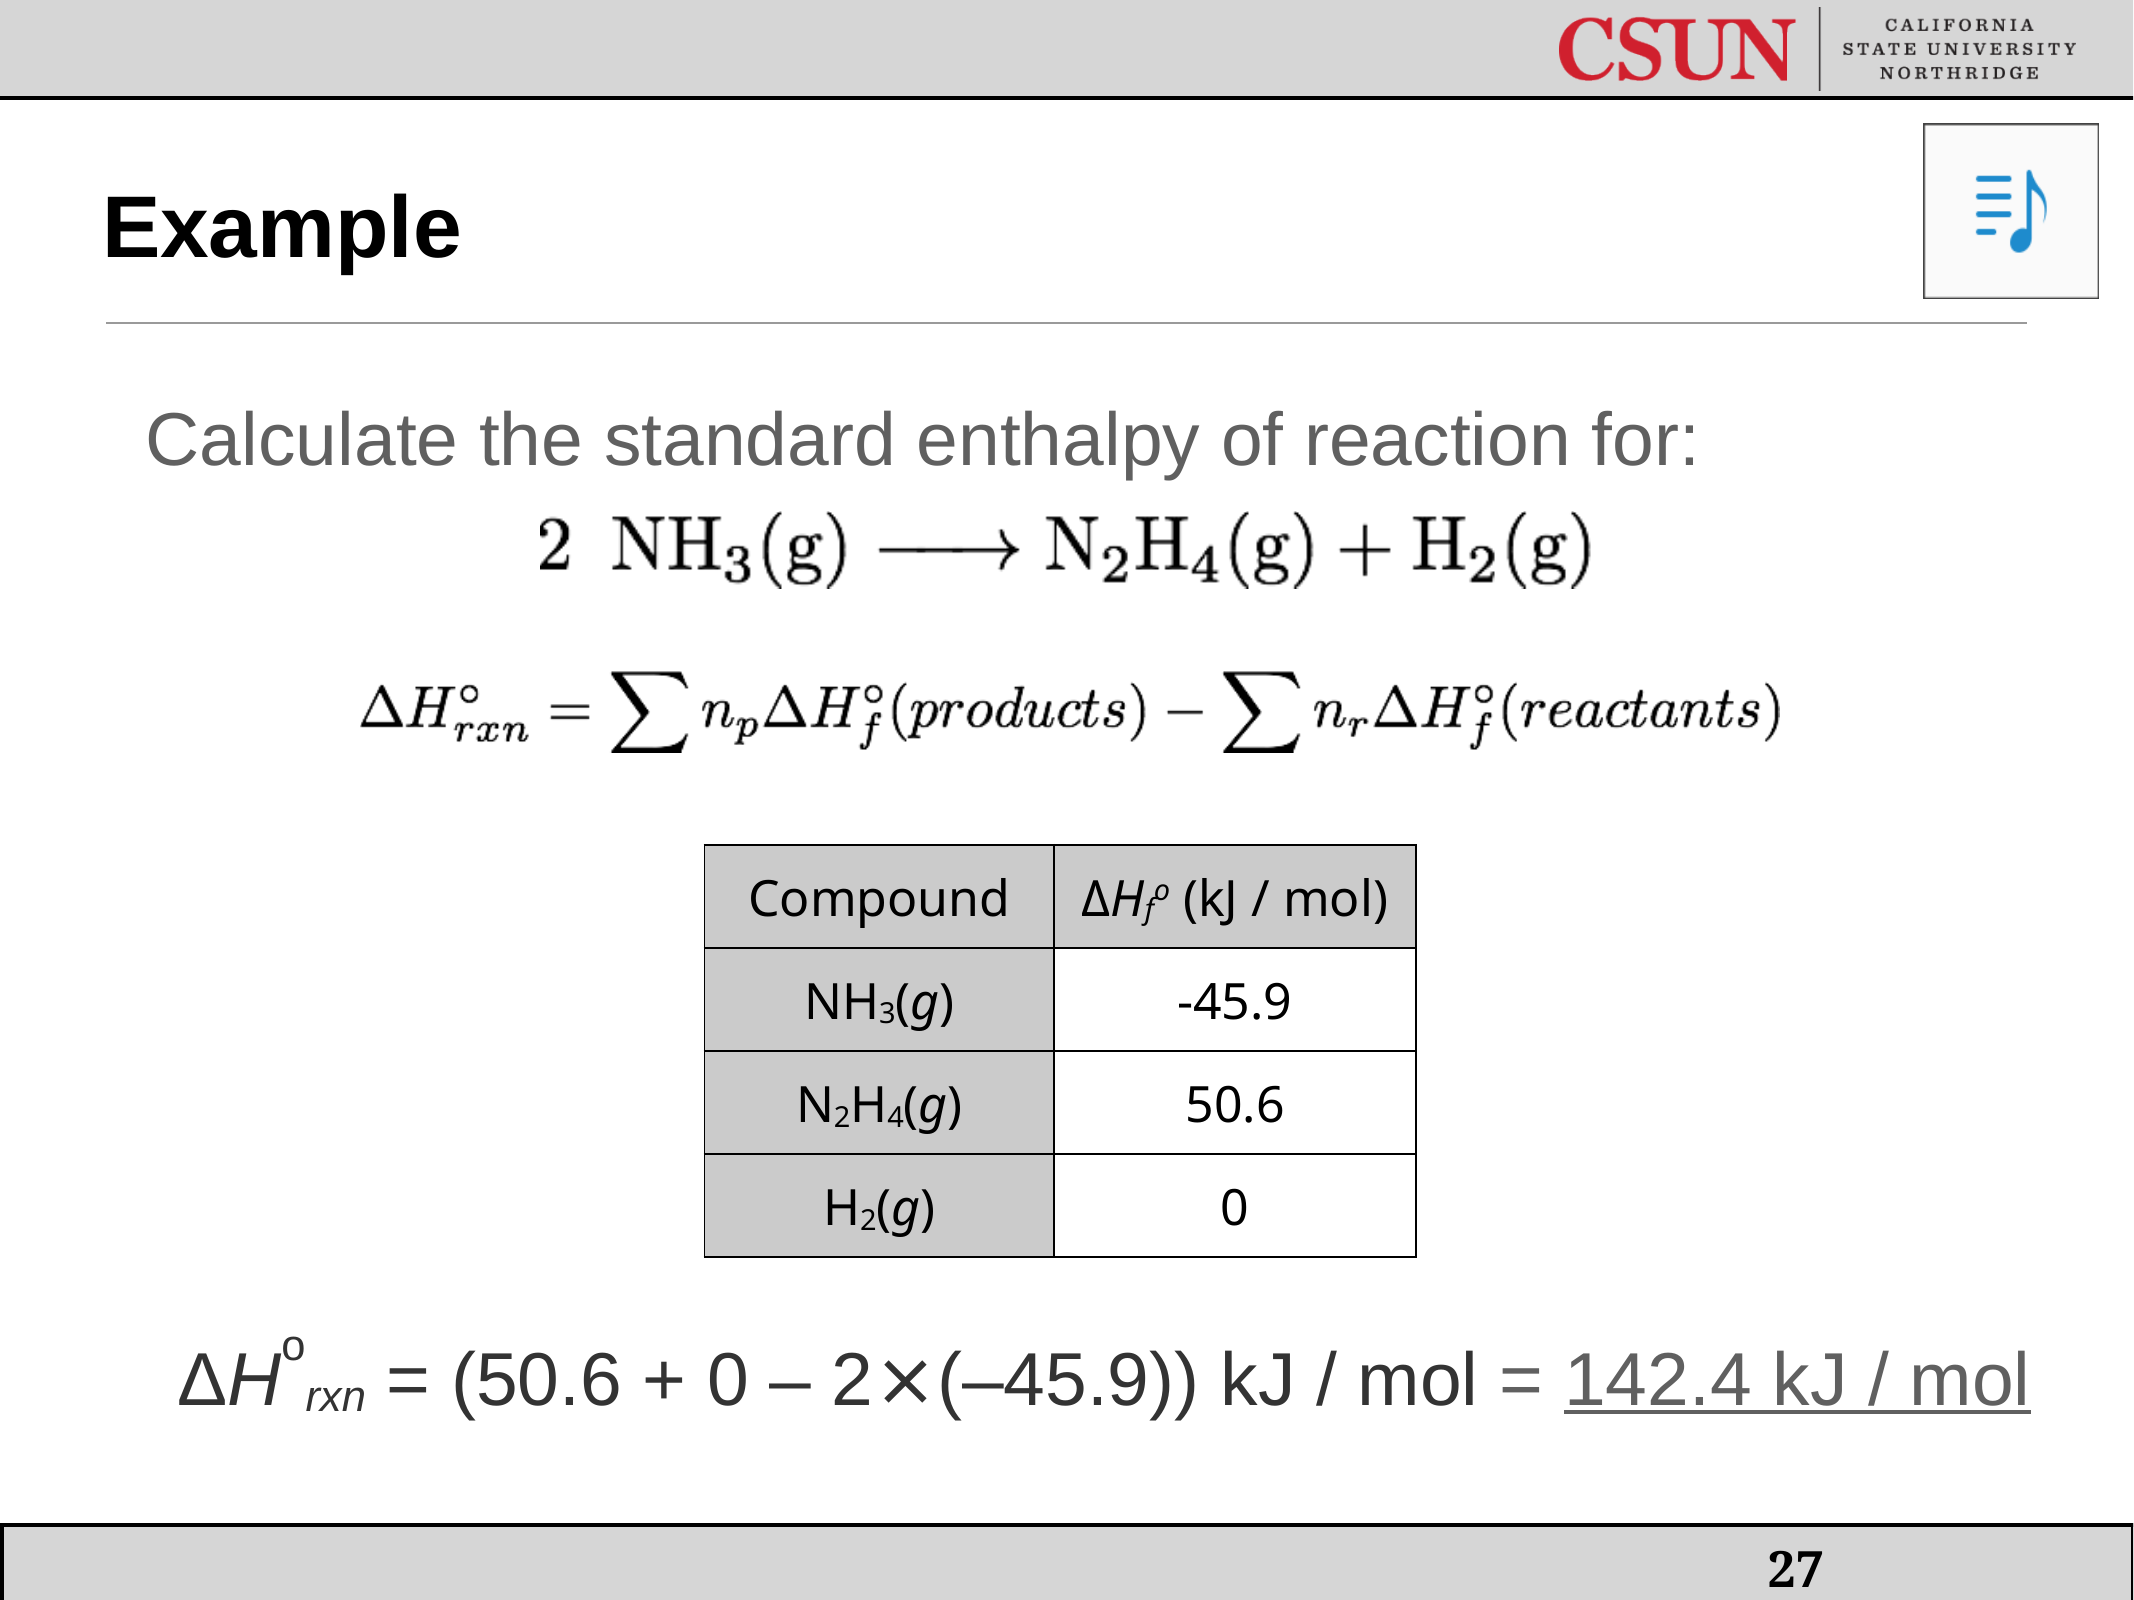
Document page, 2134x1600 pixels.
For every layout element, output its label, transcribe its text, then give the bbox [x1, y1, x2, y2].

picture [540, 511, 1593, 589]
table_header Compound [705, 846, 1053, 947]
picture [360, 671, 1780, 753]
title Example [93, 104, 2040, 284]
list Calculate the standard enthalpy of reaction for: [93, 382, 2040, 631]
text_box [1922, 122, 2101, 301]
text_box ΔHorxn = (50.6 + 0 – 2⨯(–45.9)) kJ / mol = 142.4 kJ / mol [118, 1309, 2114, 1445]
table_cell N2H4(g) [705, 1052, 1053, 1153]
table_cell -45.9 [1055, 949, 1415, 1050]
picture [1559, 7, 2076, 91]
table_cell NH3(g) [705, 949, 1053, 1050]
table_cell 50.6 [1055, 1052, 1415, 1153]
table_cell 0 [1055, 1155, 1415, 1256]
table_cell H2(g) [705, 1155, 1053, 1256]
table_header ΔHfo (kJ / mol) [1055, 846, 1415, 947]
